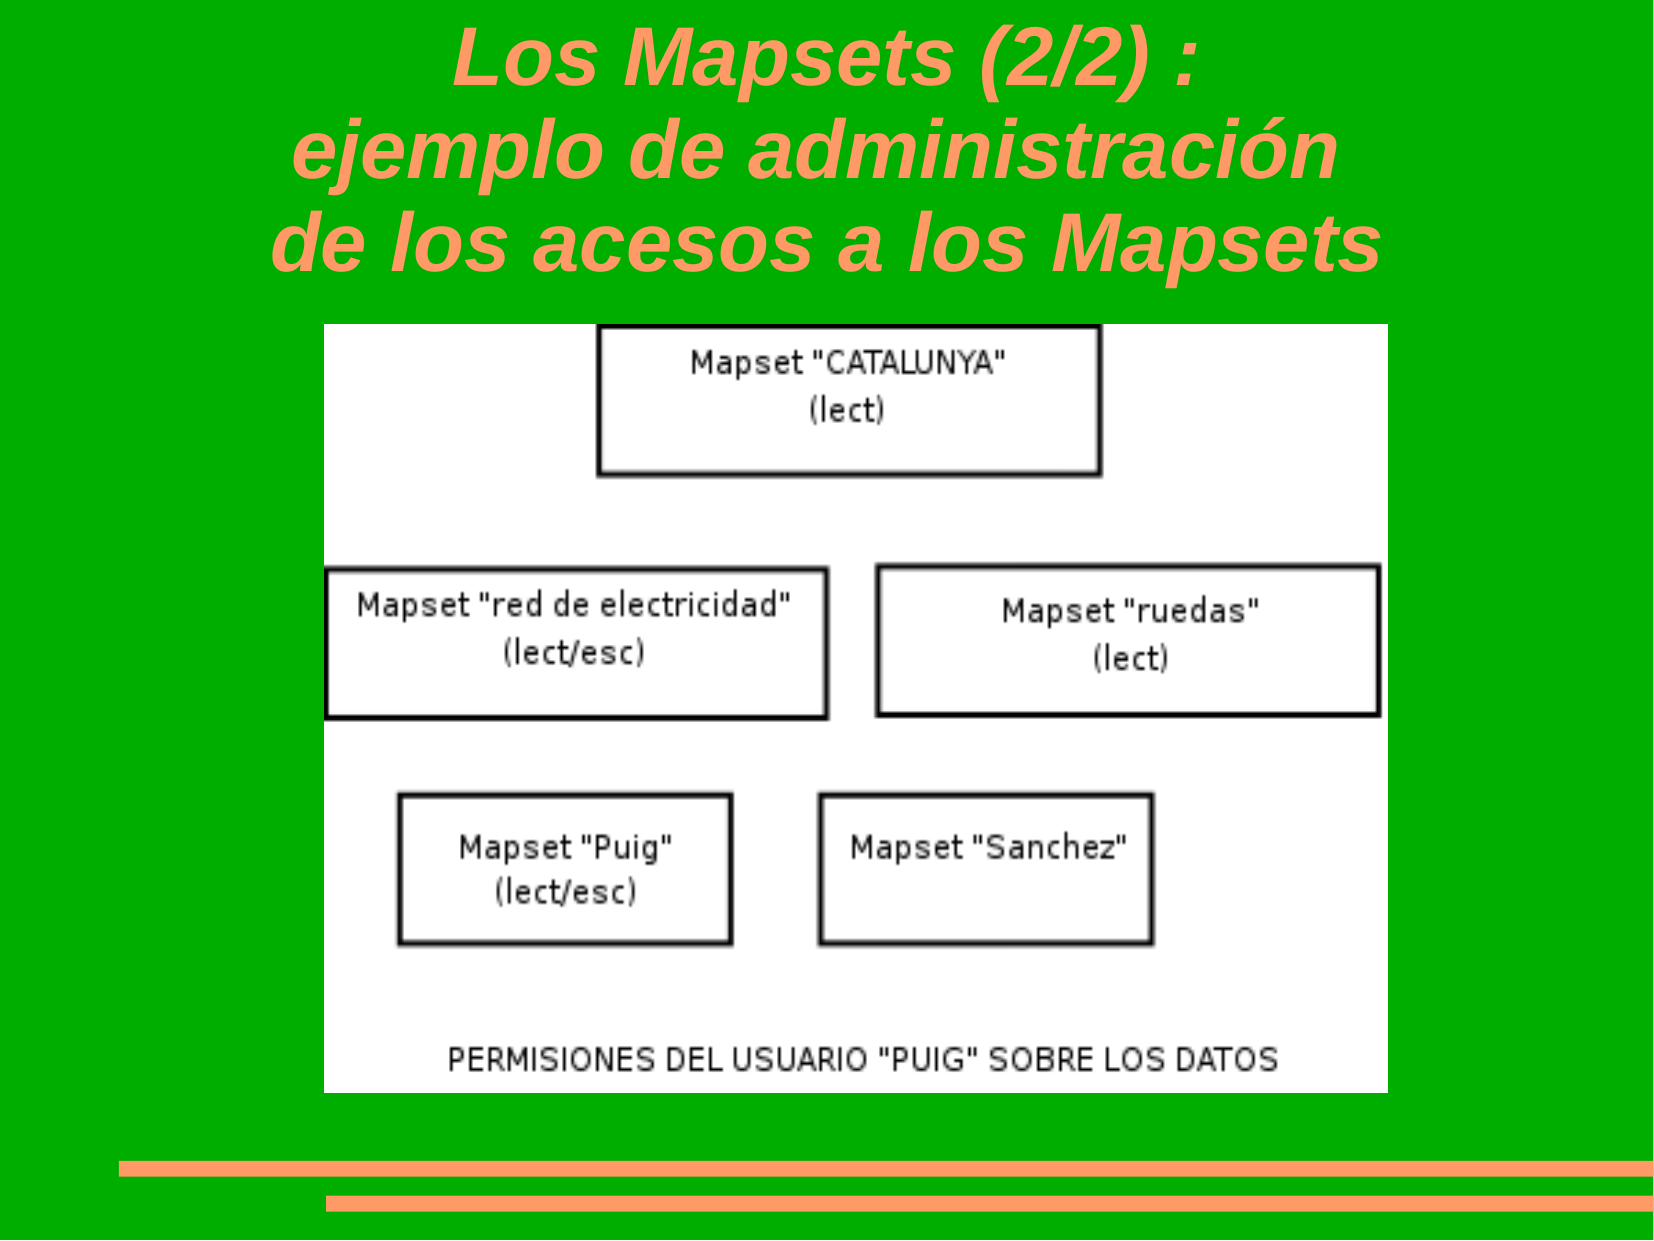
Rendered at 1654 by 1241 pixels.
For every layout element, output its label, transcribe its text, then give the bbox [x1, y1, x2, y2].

picture [324, 324, 1388, 1093]
list [121, 412, 1561, 1132]
title Los Mapsets (2/2) : ejemplo de administración de los acesos a los Mapsets [121, 10, 1534, 290]
